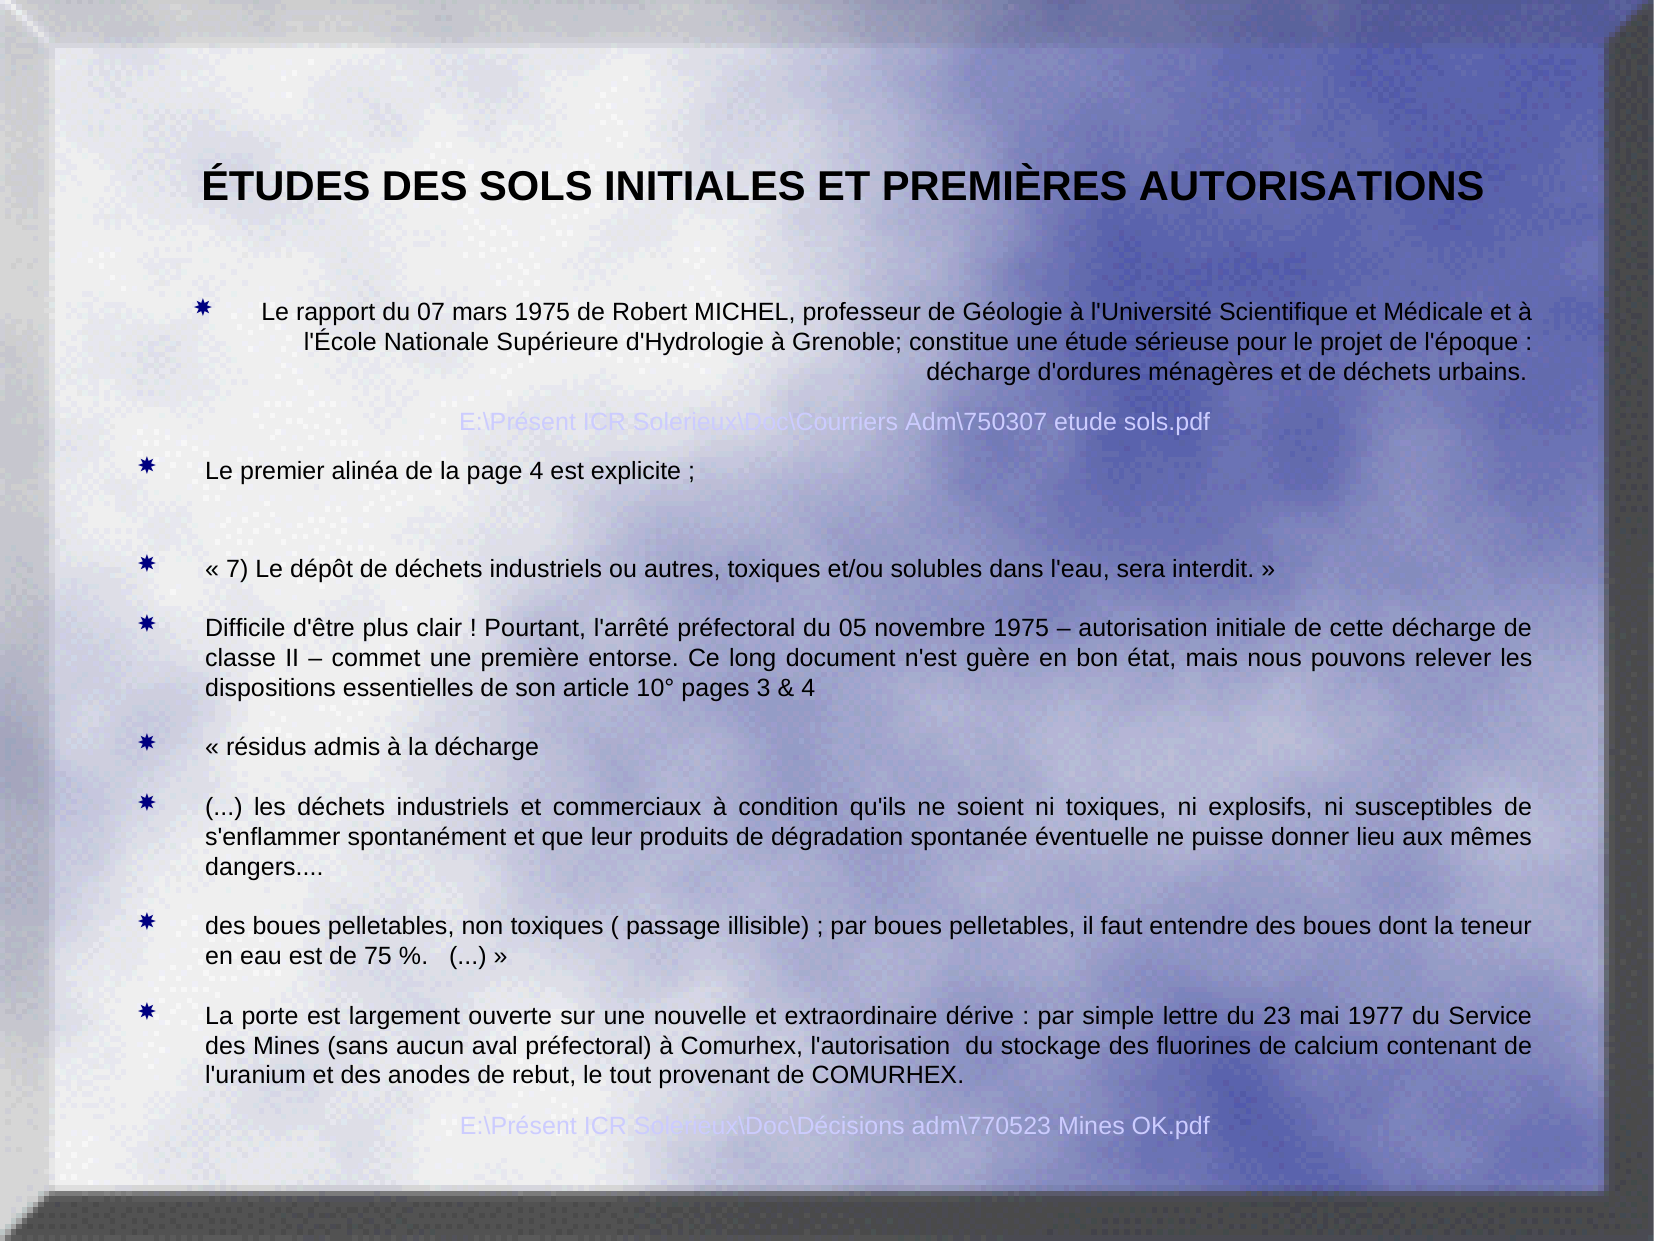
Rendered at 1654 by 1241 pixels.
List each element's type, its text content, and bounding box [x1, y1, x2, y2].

title ÉTUDES DES SOLS INITIALES ET PREMIÈRES AUTORISATIONS [201, 105, 1536, 266]
picture [0, 0, 1654, 1241]
list Le rapport du 07 mars 1975 de Robert MICHEL, professeur de Géologie à l'Université Scientifique et Médicale et à l'École Nationale Supérieure d'Hydrologie à Grenoble; constitue une étude sérieuse pour le projet de l'époque : décharge d'ordures ménagères et de déchets urbains. E:\Présent ICR Solerieux\Doc\Courriers Adm\750307 etude sols.pdf Le premier alinéa de la page 4 est explicite ; « 7) Le dépôt de déchets industriels ou autres, toxiques et/ou solubles dans l'eau, sera interdit. » Difficile d'être plus clair ! Pourtant, l'arrêté préfectoral du 05 novembre 1975 – autorisation initiale de cette décharge de classe II – commet une première entorse. Ce long document n'est guère en bon état, mais nous pouvons relever les dispositions essentielles de son article 10° pages 3 & 4 « résidus admis à la décharge (...) les déchets industriels et commerciaux à condition qu'ils ne soient ni toxiques, ni explosifs, ni susceptibles de s'enflammer spontanément et que leur produits de dégradation spontanée éventuelle ne puisse donner lieu aux mêmes dangers.... des boues pelletables, non toxiques ( passage illisible) ; par boues pelletables, il faut entendre des boues dont la teneur en eau est de 75 %. (...) » La porte est largement ouverte sur une nouvelle et extraordinaire dérive : par simple lettre du 23 mai 1977 du Service des Mines (sans aucun aval préfectoral) à Comurhex, l'autorisation du stockage des fluorines de calcium contenant de l'uranium et des anodes de rebut, le tout provenant de COMURHEX. E:\Présent ICR Solerieux\Doc\Décisions adm\770523 Mines OK.pdf [130, 295, 1536, 1182]
